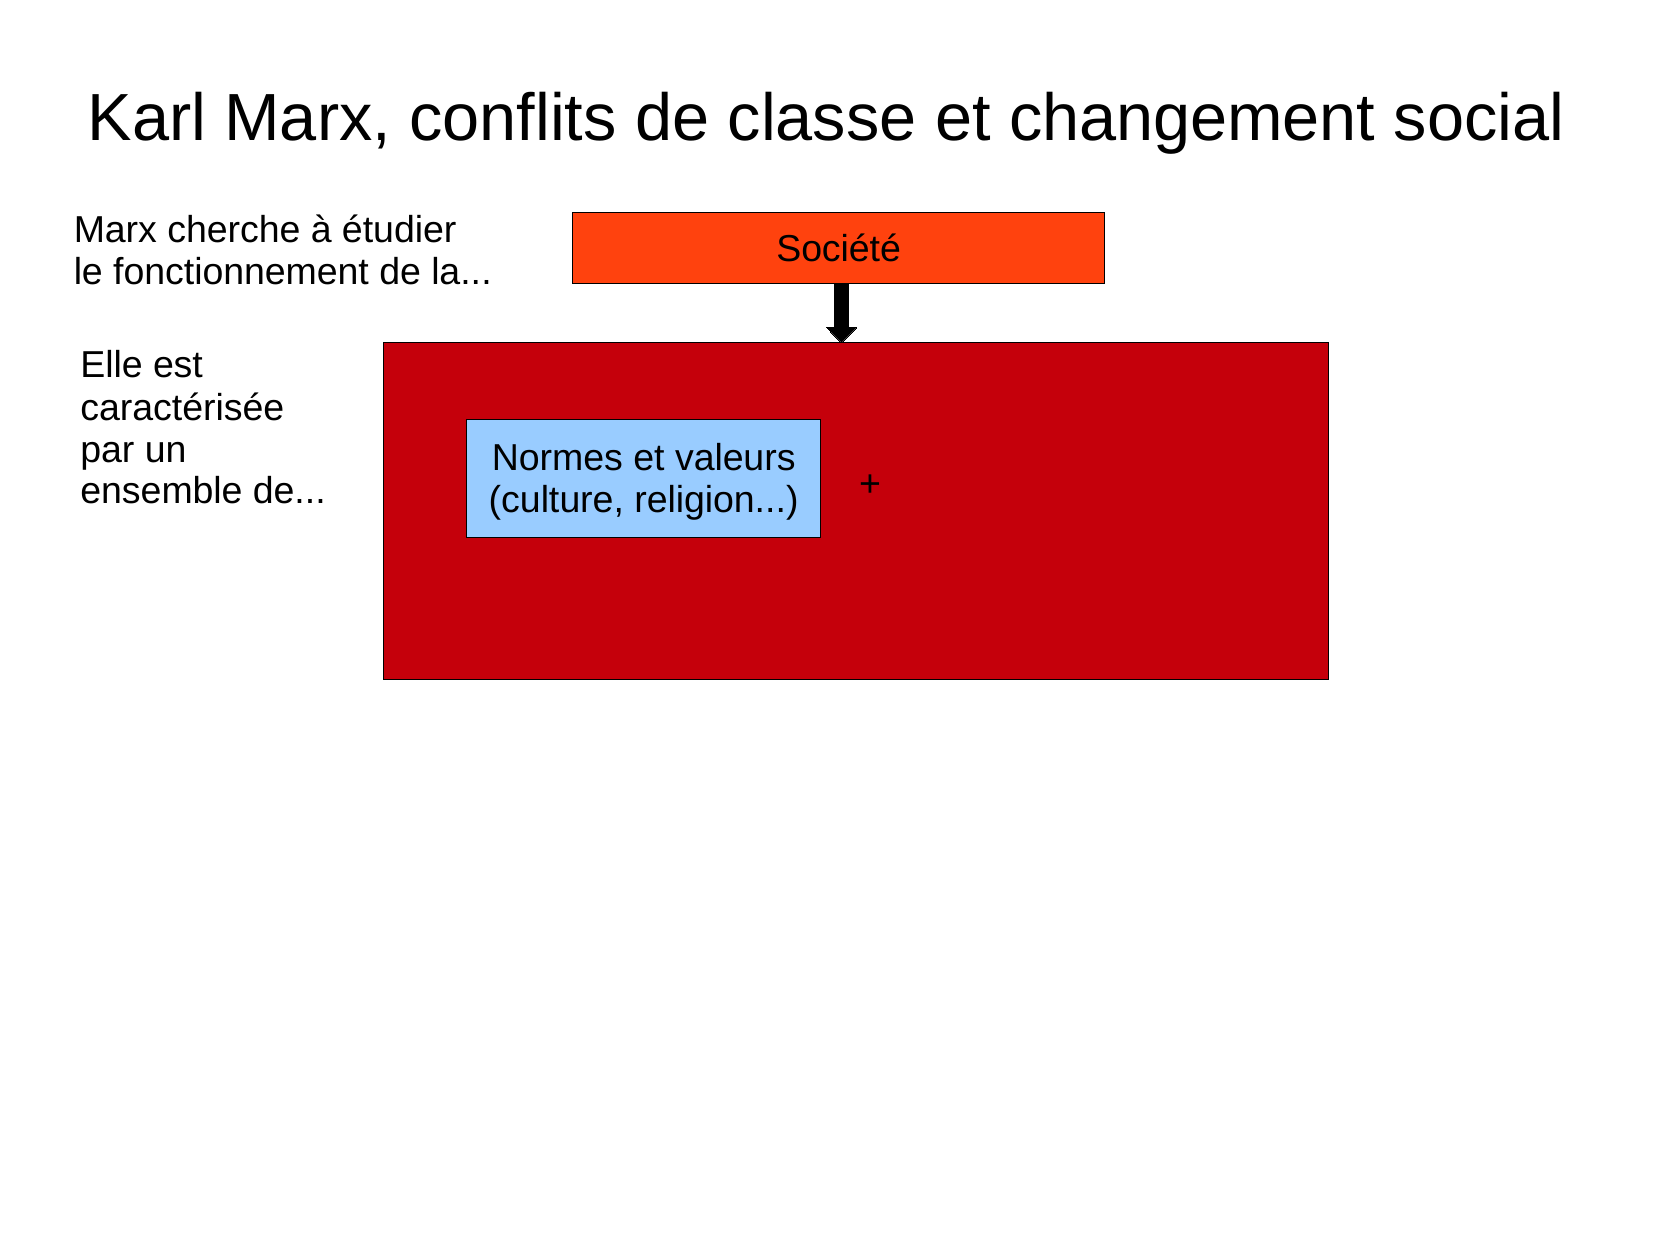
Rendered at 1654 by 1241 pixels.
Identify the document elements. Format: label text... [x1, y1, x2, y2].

title Karl Marx, conflits de classe et changement social [82, 56, 1571, 178]
text_box + [844, 454, 897, 512]
text_box Normes et valeurs (culture, religion...) [466, 419, 821, 538]
text_box Marx cherche à étudier le fonctionnement de la... [59, 200, 519, 438]
text_box Société [572, 212, 1105, 284]
text_box Elle est caractérisée par un ensemble de... [65, 336, 342, 520]
text_box [383, 283, 1329, 680]
